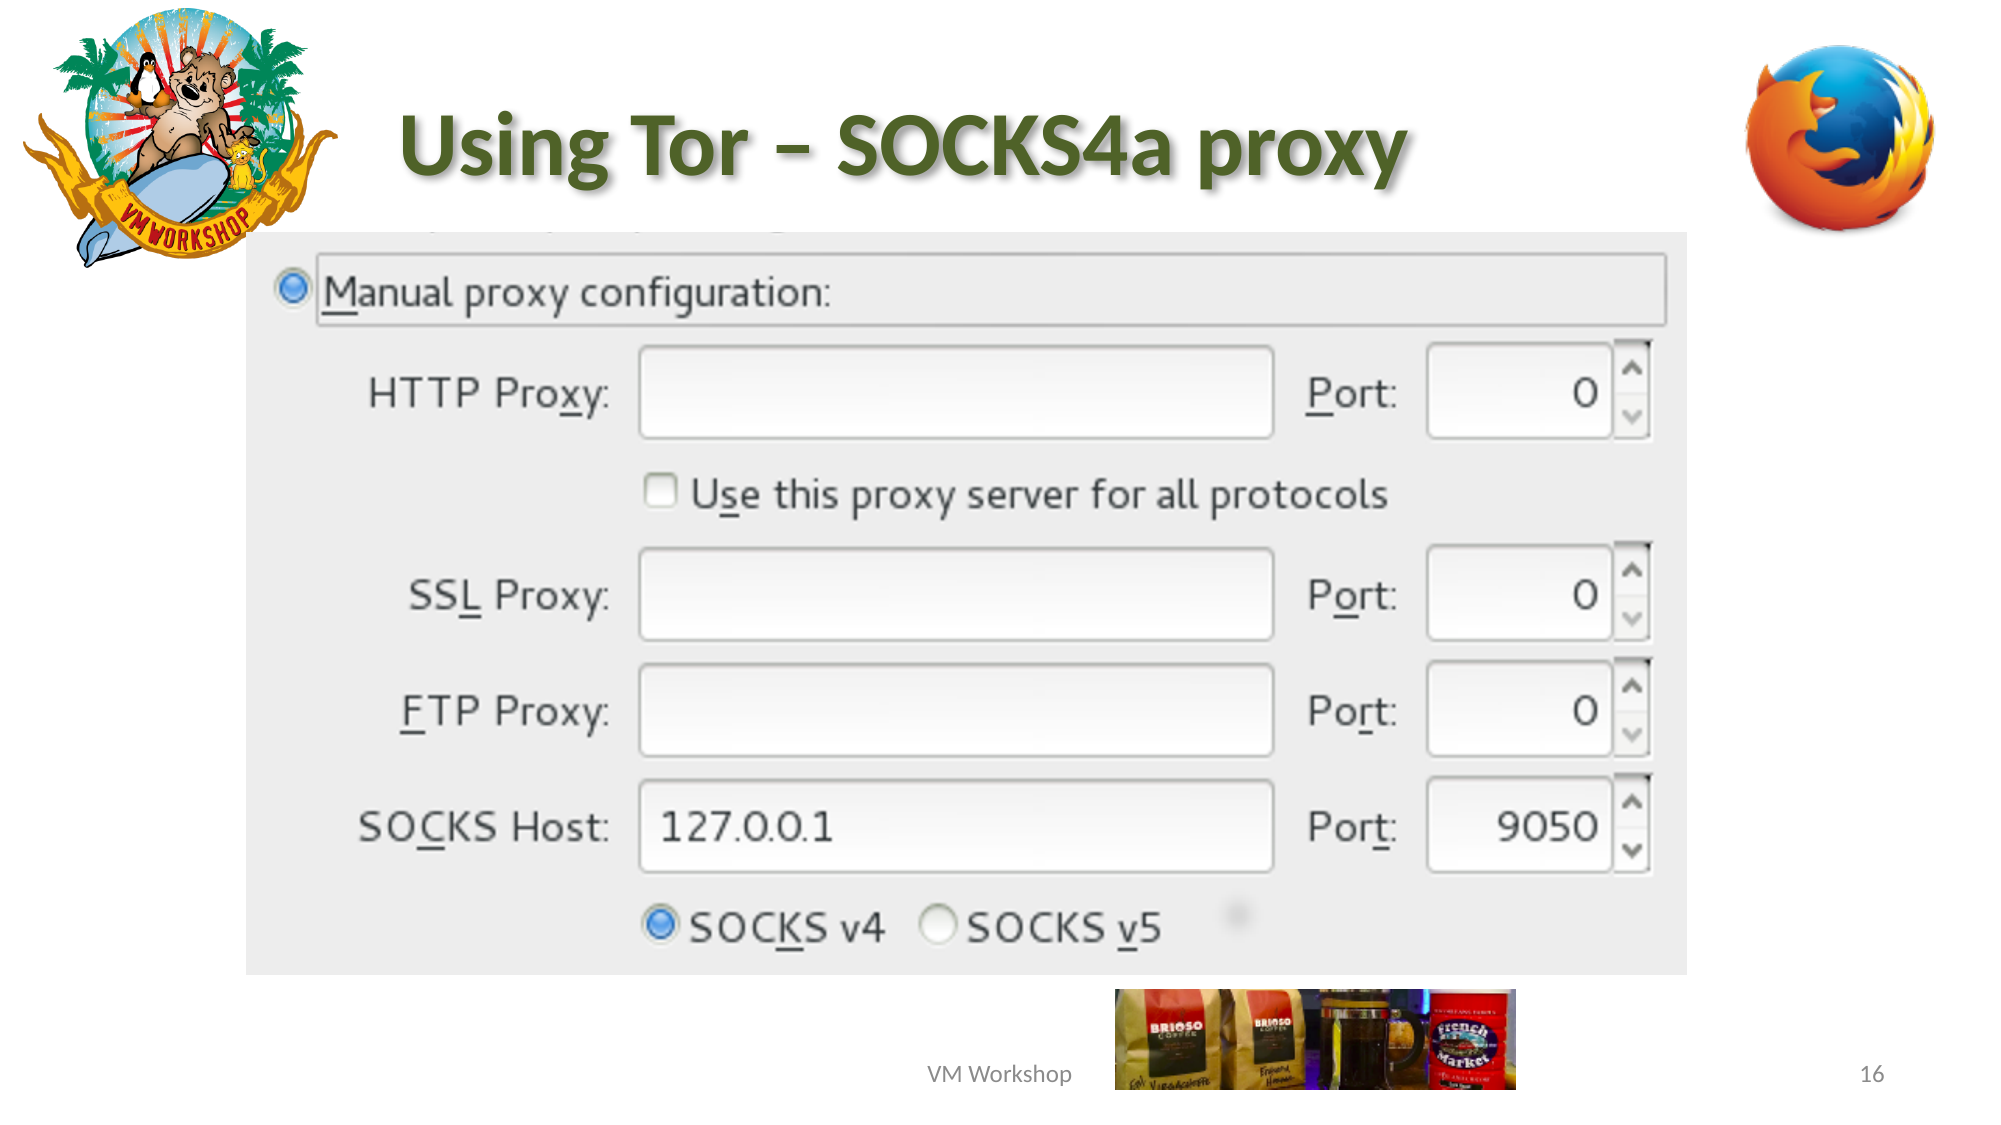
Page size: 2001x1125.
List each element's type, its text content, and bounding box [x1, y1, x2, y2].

picture [1740, 44, 1940, 245]
title Using Tor – SOCKS4a proxy [383, 45, 1740, 233]
picture [1115, 989, 1516, 1090]
picture [23, 8, 1687, 976]
